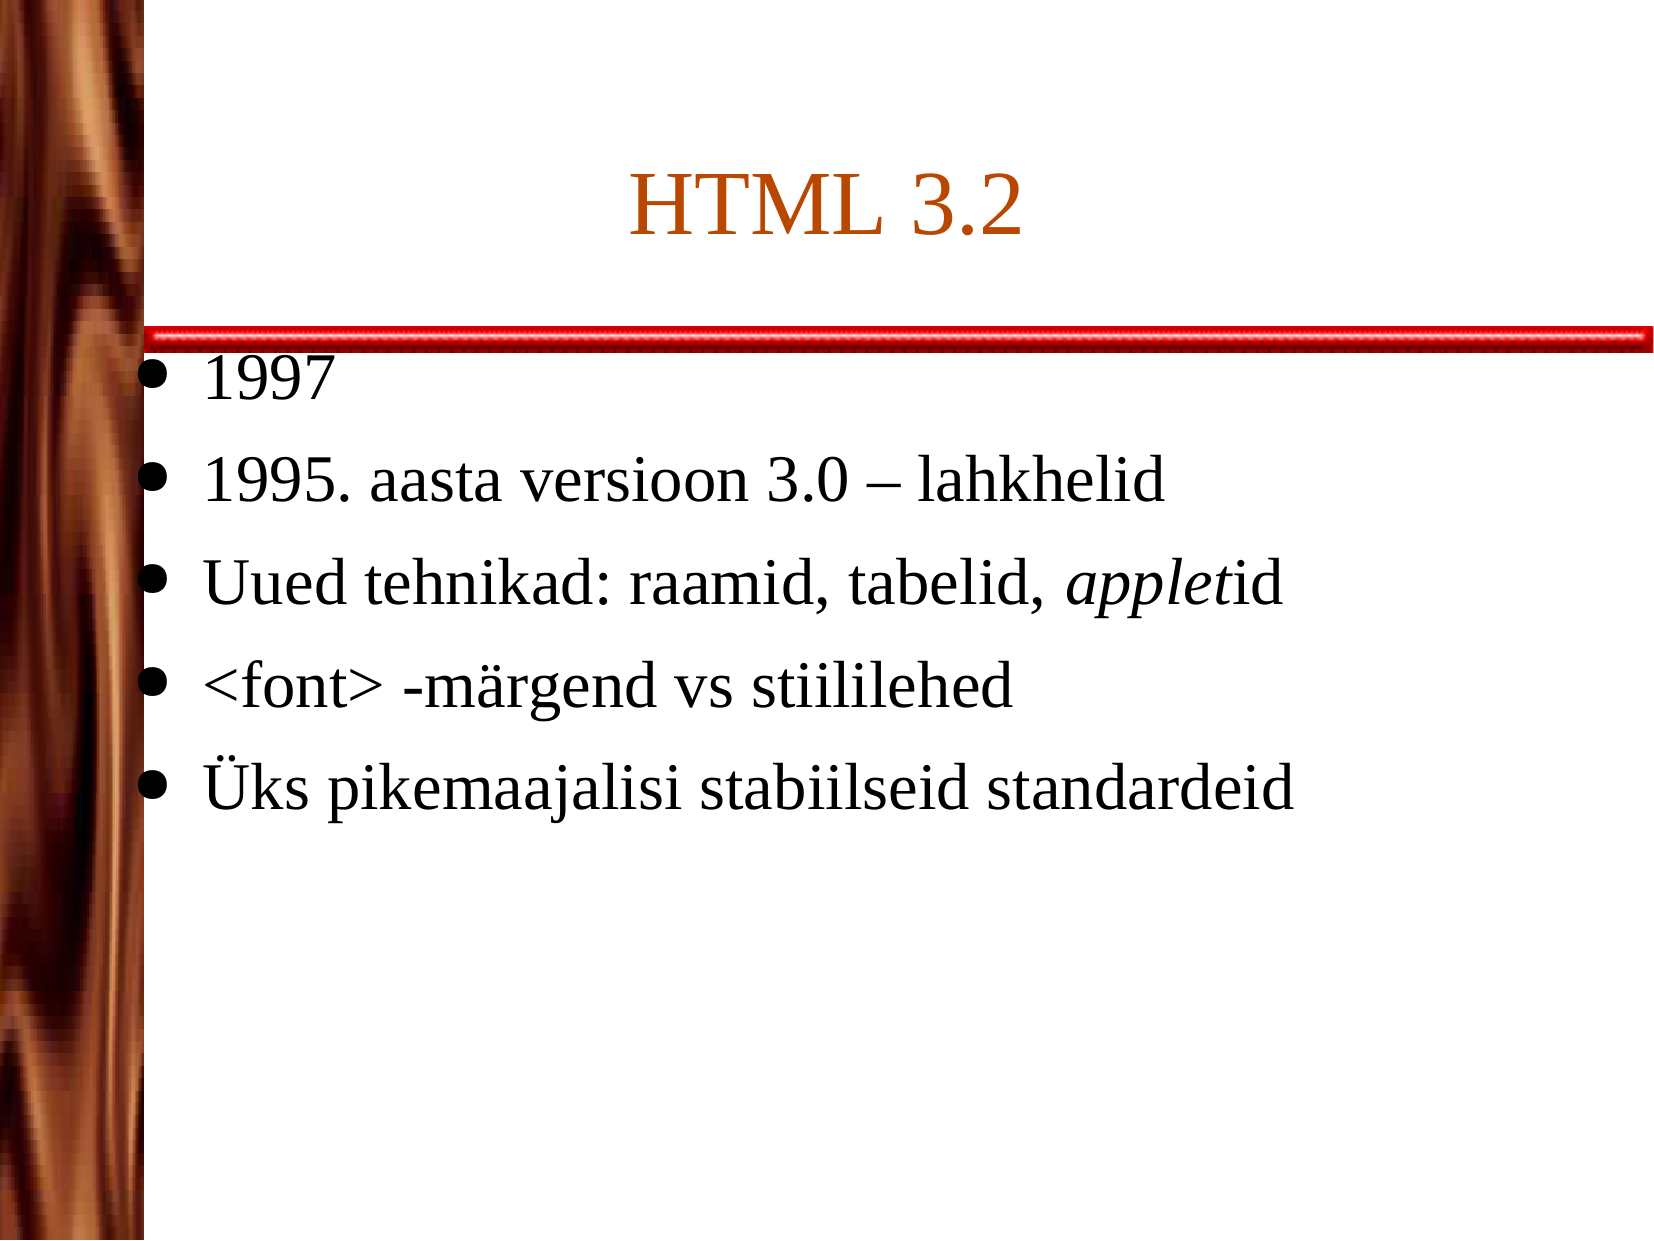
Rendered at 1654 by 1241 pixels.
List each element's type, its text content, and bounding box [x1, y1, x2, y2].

title HTML 3.2 [121, 100, 1533, 312]
picture [0, 0, 1654, 1240]
list 1997 1995. aasta versioon 3.0 – lahkhelid Uued tehnikad: raamid, tabelid, appletid <font> -märgend vs stiililehed Üks pikemaajalisi stabiilseid standardeid [121, 344, 1533, 1126]
